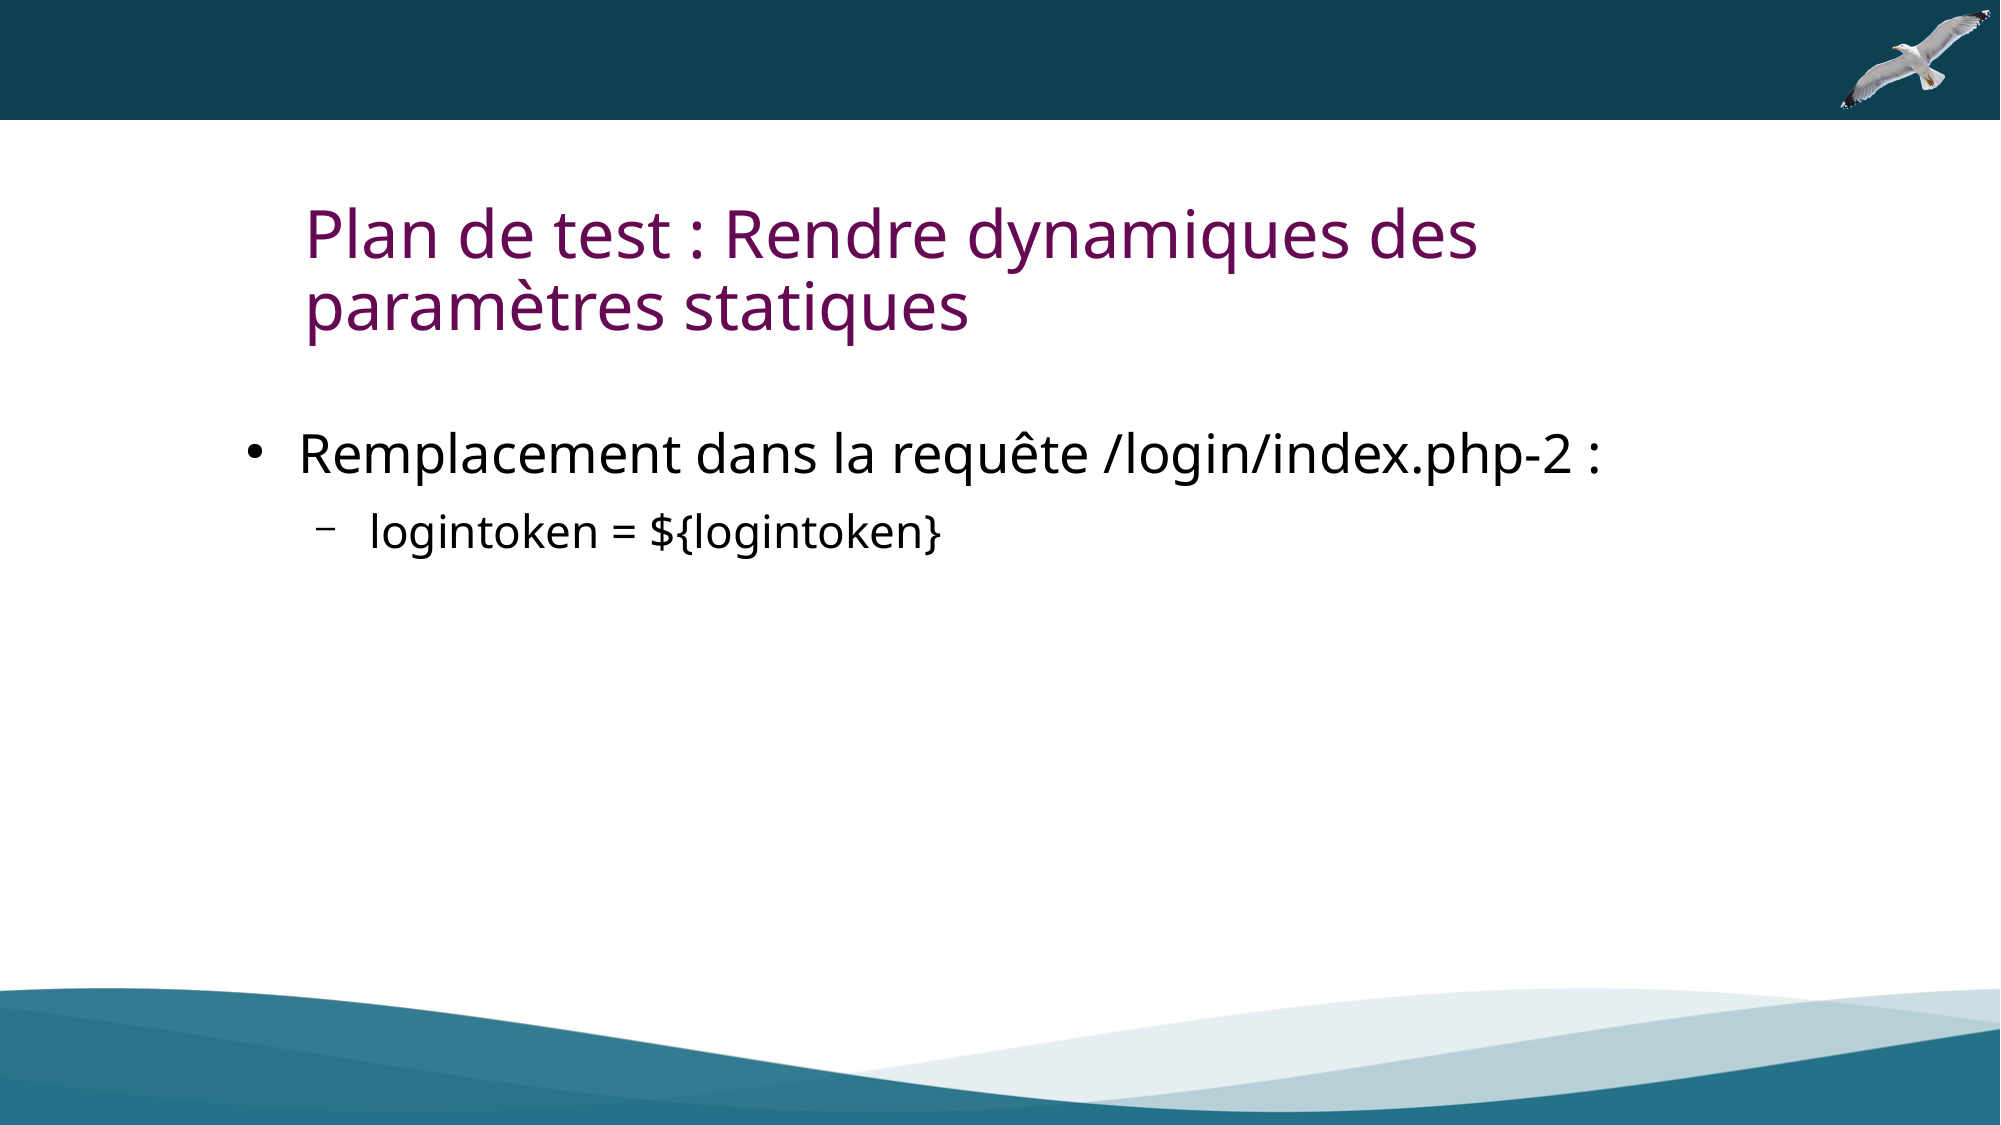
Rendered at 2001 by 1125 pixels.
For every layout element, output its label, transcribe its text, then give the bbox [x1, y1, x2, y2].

picture [1820, 0, 2000, 120]
list Remplacement dans la requête /login/index.php-2 : logintoken = ${logintoken} [212, 419, 1808, 715]
list Plan de test : Rendre dynamiques des paramètres statiques [218, 193, 1689, 325]
picture [0, 974, 2000, 1125]
